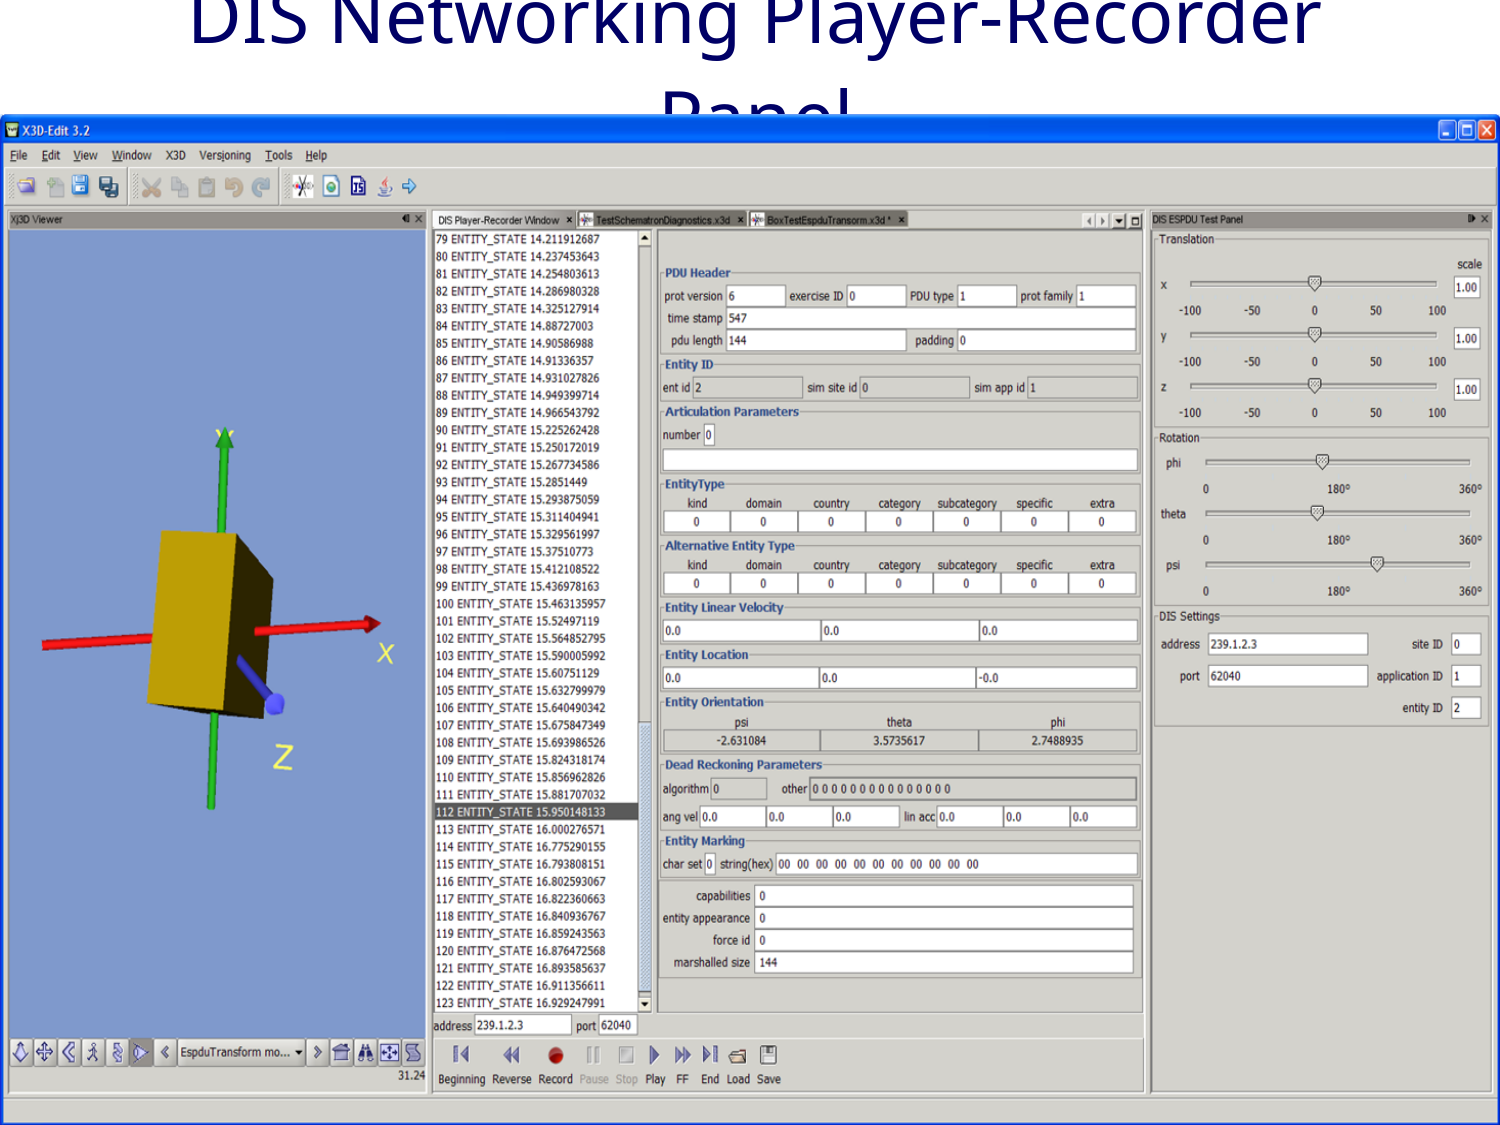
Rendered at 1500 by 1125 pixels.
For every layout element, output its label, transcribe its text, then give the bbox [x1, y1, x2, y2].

title DIS Networking Player-Recorder Panel [118, 7, 1394, 114]
picture [0, 114, 1500, 1125]
